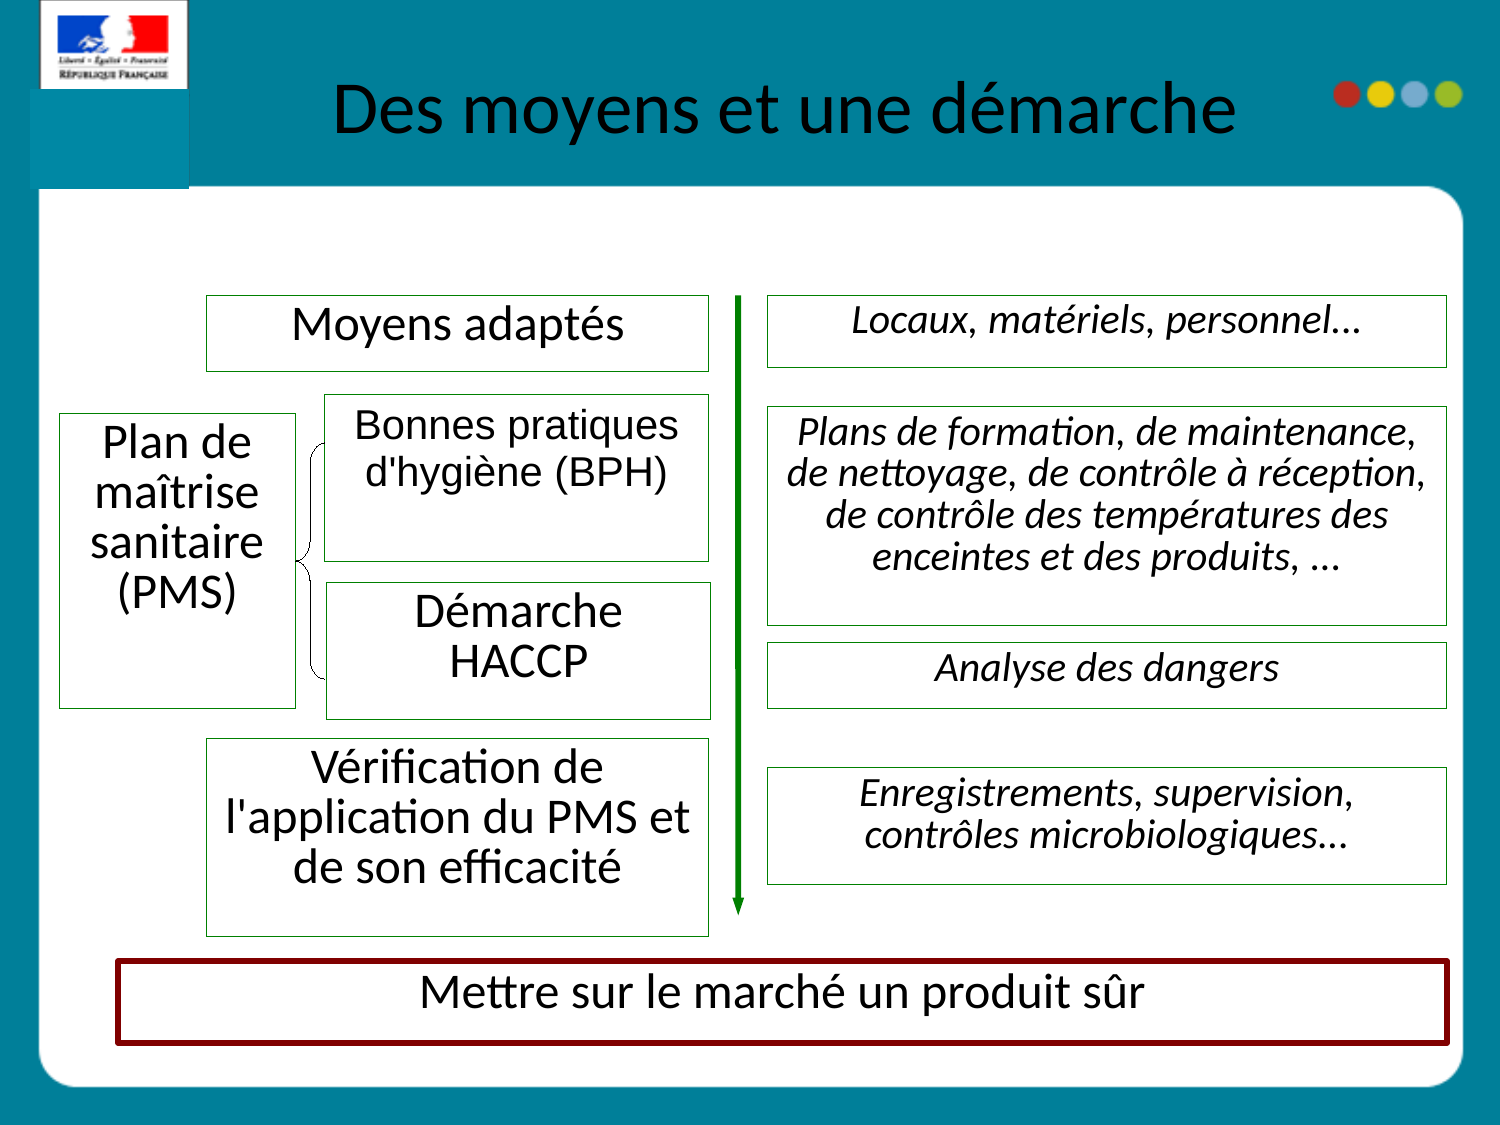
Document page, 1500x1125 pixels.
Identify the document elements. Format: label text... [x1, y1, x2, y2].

title Des moyens et une démarche [147, 0, 1423, 207]
text_box Analyse des dangers [767, 642, 1447, 709]
text_box Plan de maîtrise sanitaire (PMS) [59, 413, 296, 709]
text_box Enregistrements, supervision, contrôles microbiologiques... [767, 767, 1447, 885]
text_box Plans de formation, de maintenance, de nettoyage, de contrôle à réception, de contrôle des températures des enceintes et des produits, ... [767, 406, 1447, 626]
text_box Locaux, matériels, personnel... [767, 295, 1447, 368]
text_box Mettre sur le marché un produit sûr [118, 961, 1447, 1043]
text_box Démarche HACCP [326, 582, 711, 720]
text_box Bonnes pratiques d'hygiène (BPH) [324, 394, 709, 562]
text_box Moyens adaptés [206, 295, 709, 372]
text_box Vérification de l'application du PMS et de son efficacité [206, 738, 709, 937]
